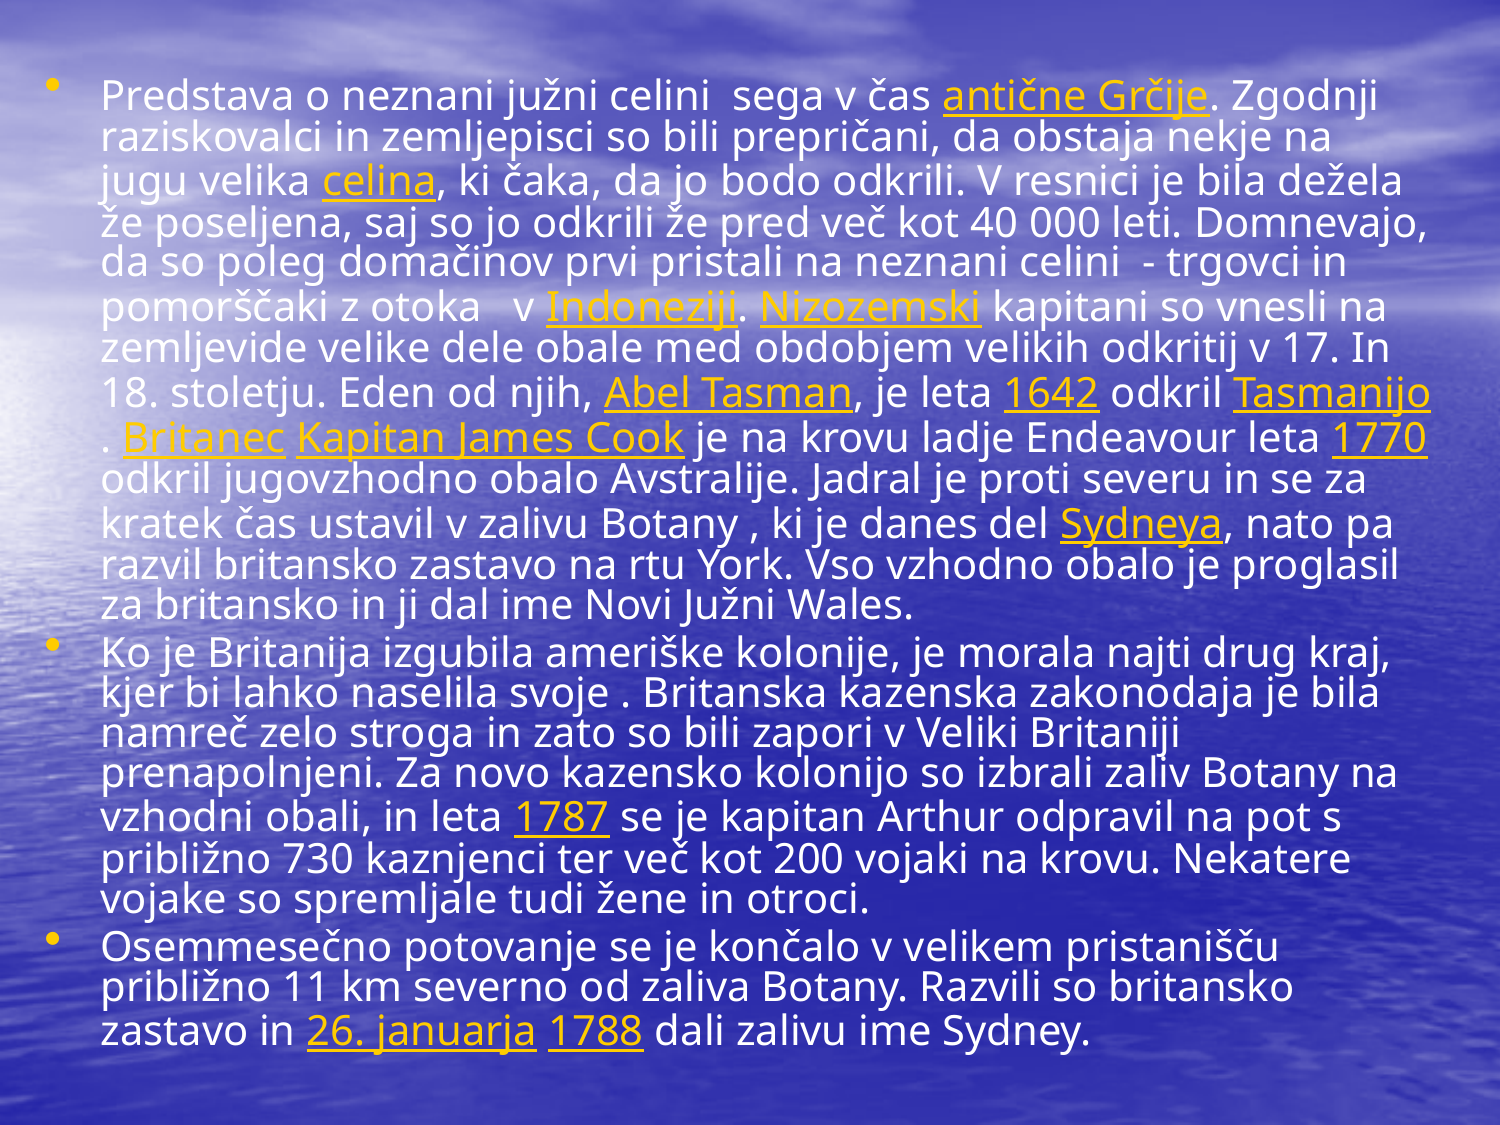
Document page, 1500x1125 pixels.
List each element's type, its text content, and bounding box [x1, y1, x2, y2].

picture [0, 0, 1500, 1125]
list Predstava o neznani južni celini sega v čas antične Grčije. Zgodnji raziskovalci in zemljepisci so bili prepričani, da obstaja nekje na jugu velika celina, ki čaka, da jo bodo odkrili. V resnici je bila dežela že poseljena, saj so jo odkrili že pred več kot 40 000 leti. Domnevajo, da so poleg domačinov prvi pristali na neznani celini - trgovci in pomorščaki z otoka v Indoneziji. Nizozemski kapitani so vnesli na zemljevide velike dele obale med obdobjem velikih odkritij v 17. In 18. stoletju. Eden od njih, Abel Tasman, je leta 1642 odkril Tasmanijo. Britanec Kapitan James Cook je na krovu ladje Endeavour leta 1770 odkril jugovzhodno obalo Avstralije. Jadral je proti severu in se za kratek čas ustavil v zalivu Botany , ki je danes del Sydneya, nato pa razvil britansko zastavo na rtu York. Vso vzhodno obalo je proglasil za britansko in ji dal ime Novi Južni Wales. Ko je Britanija izgubila ameriške kolonije, je morala najti drug kraj, kjer bi lahko naselila svoje . Britanska kazenska zakonodaja je bila namreč zelo stroga in zato so bili zapori v Veliki Britaniji prenapolnjeni. Za novo kazensko kolonijo so izbrali zaliv Botany na vzhodni obali, in leta 1787 se je kapitan Arthur odpravil na pot s približno 730 kaznjenci ter več kot 200 vojaki na krovu. Nekatere vojake so spremljale tudi žene in otroci. Osemmesečno potovanje se je končalo v velikem pristanišču približno 11 km severno od zaliva Botany. Razvili so britansko zastavo in 26. januarja 1788 dali zalivu ime Sydney. [29, 66, 1447, 1083]
